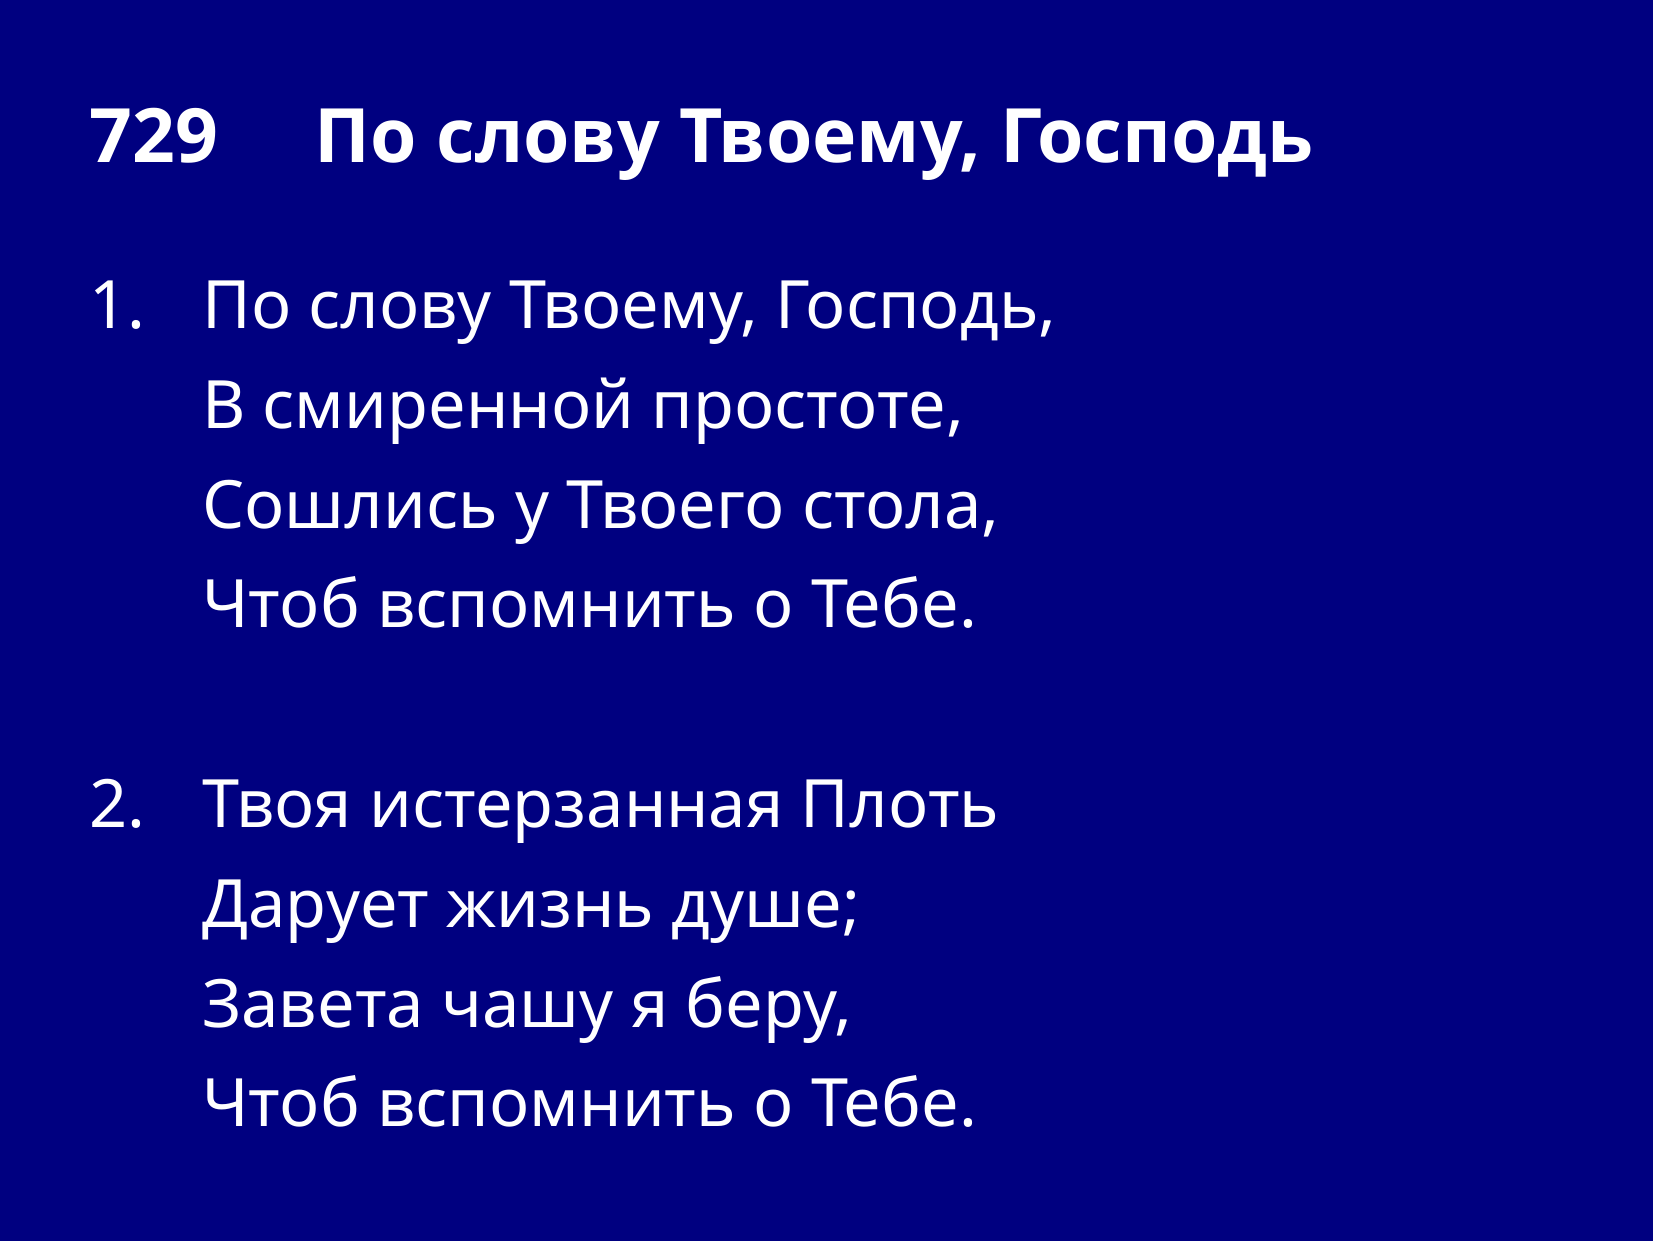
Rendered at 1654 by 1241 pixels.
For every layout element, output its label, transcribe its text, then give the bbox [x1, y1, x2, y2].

text_box 729 По слову Твоему, Господь [75, 75, 1576, 188]
text_box 1. По слову Твоему, Господь, В смиренной простоте, Сошлись у Твоего стола, Чтоб вспомнить о Тебе. 2. Твоя истерзанная Плоть Дарует жизнь душе; Завета чашу я беру, Чтоб вспомнить о Тебе. [75, 188, 1576, 1163]
